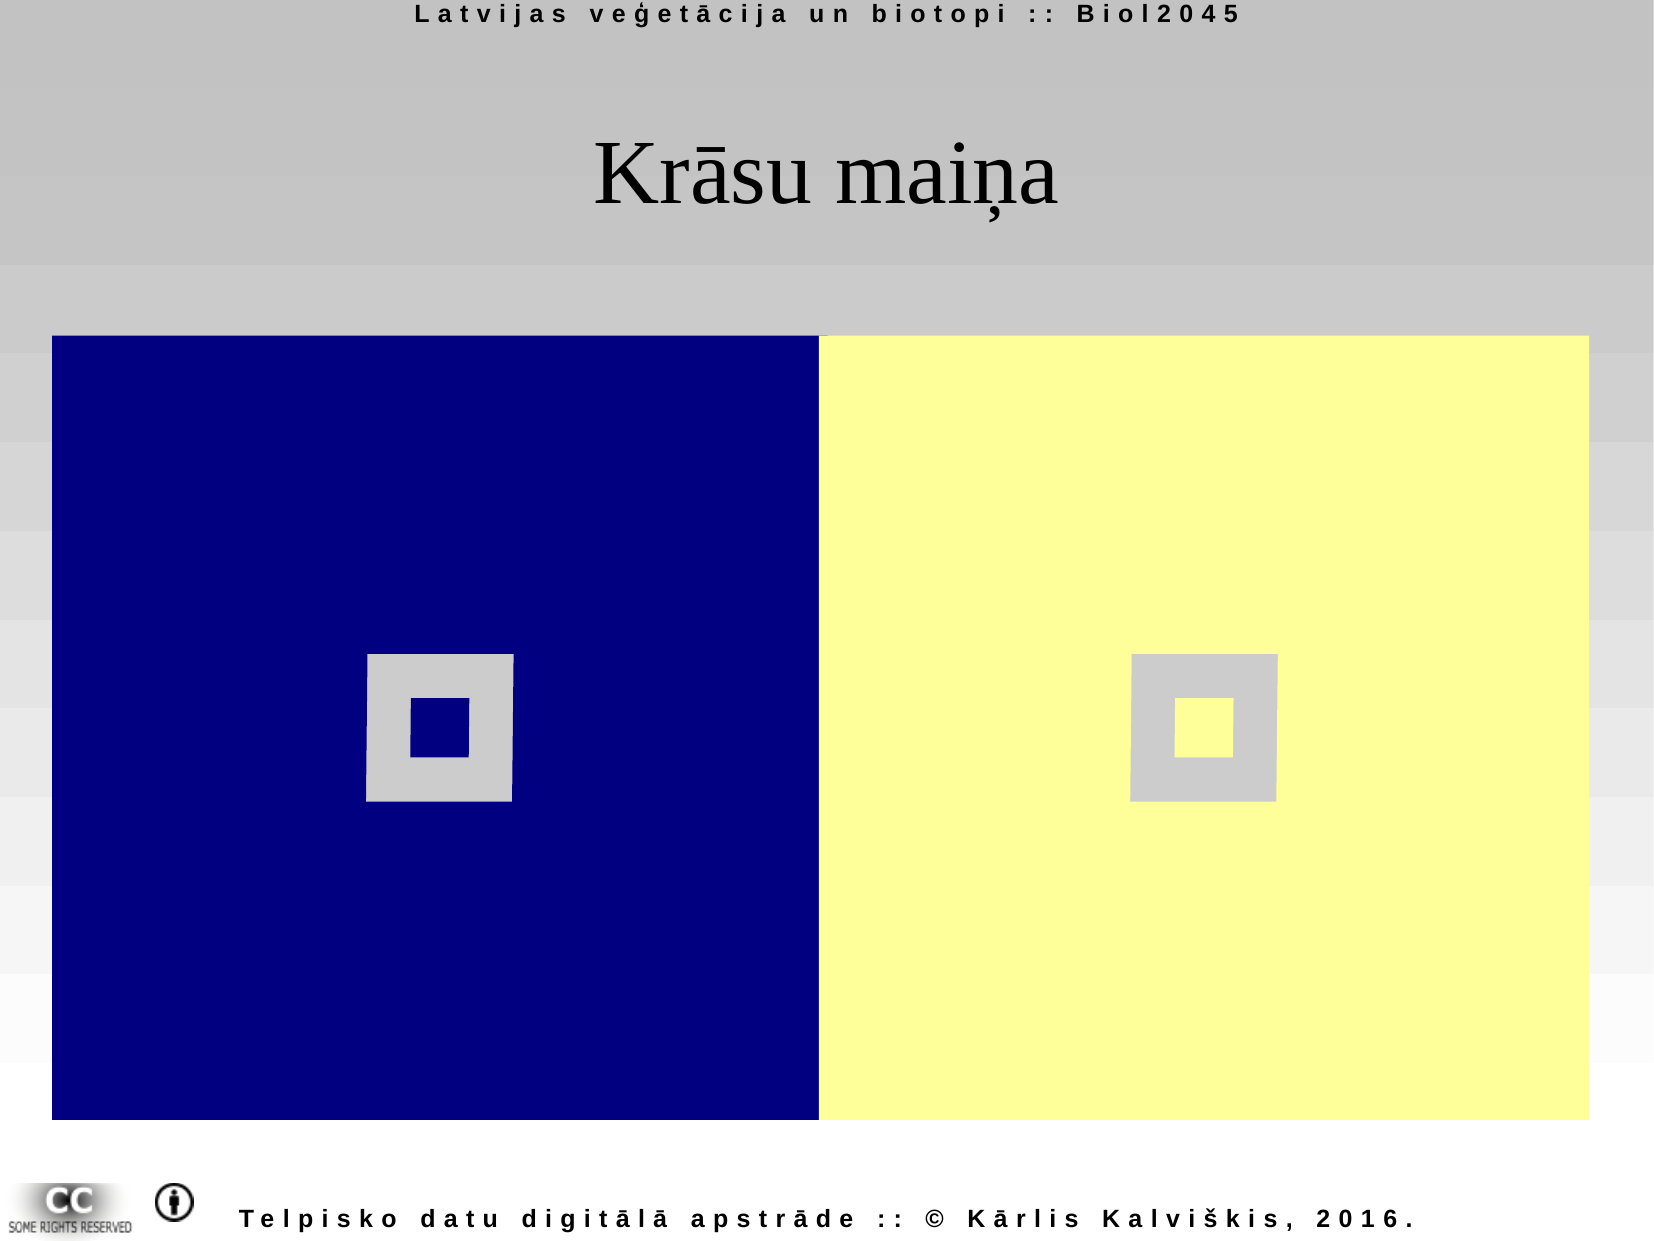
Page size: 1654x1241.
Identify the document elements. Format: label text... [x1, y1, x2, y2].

text_box [52, 335, 1590, 1120]
title Krāsu maiņa [29, 49, 1625, 296]
picture [0, 0, 1654, 1241]
